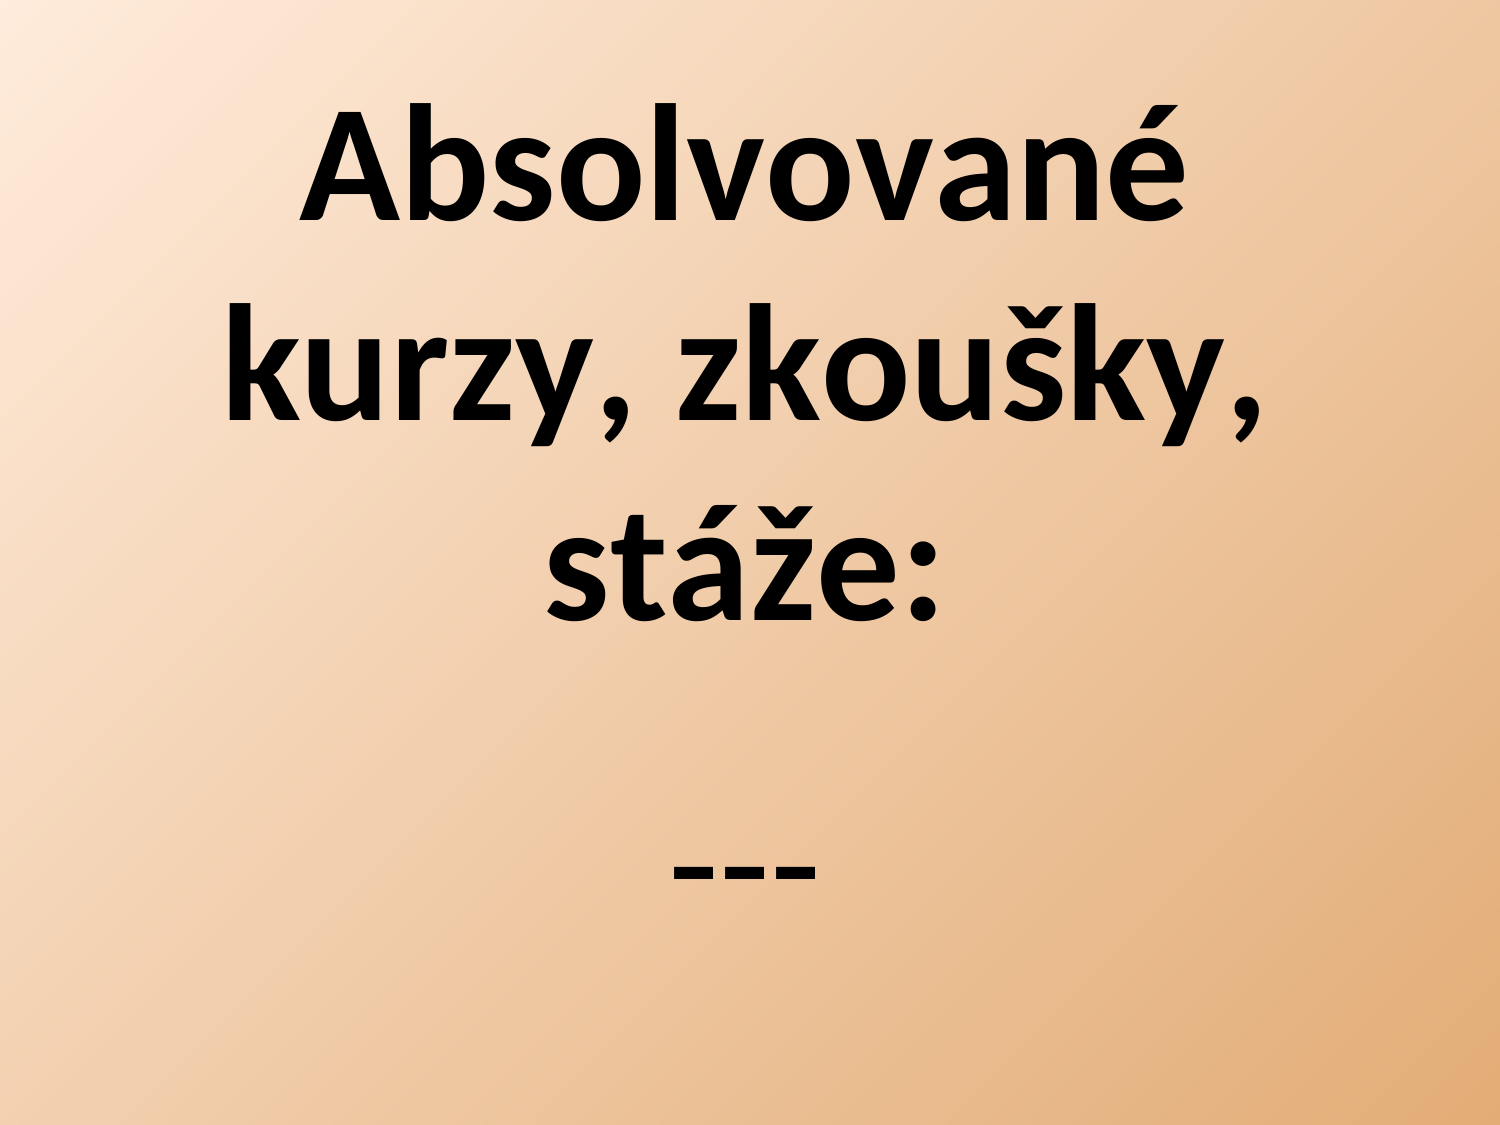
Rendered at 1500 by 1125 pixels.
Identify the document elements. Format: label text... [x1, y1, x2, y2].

title Absolvované kurzy, zkoušky, stáže: --- [70, 46, 1421, 962]
